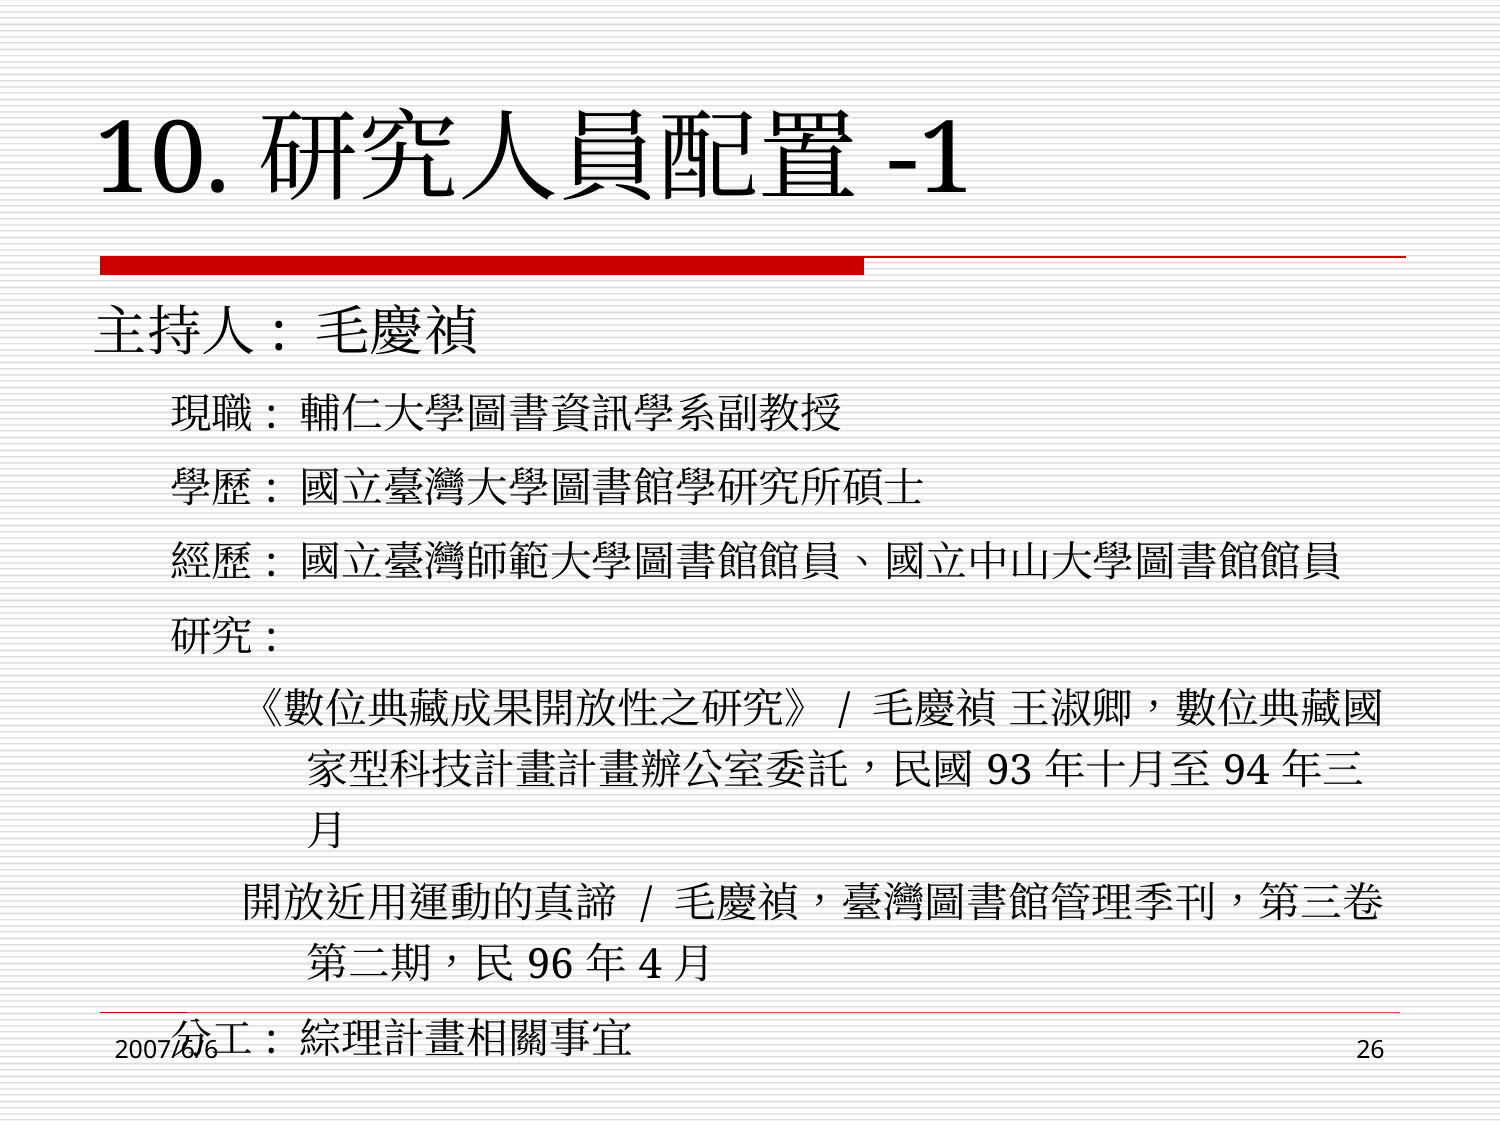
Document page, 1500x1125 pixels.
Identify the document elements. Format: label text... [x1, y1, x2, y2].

list 主持人: 毛慶禎 現職: 輔仁大學圖書資訊學系副教授 學歷: 國立臺灣大學圖書館學研究所碩士 經歷: 國立臺灣師範大學圖書館館員、國立中山大學圖書館館員 研究: 《數位典藏成果開放性之研究》/ 毛慶禎 王淑卿，數位典藏國家型科技計畫計畫辦公室委託，民國93年十月至94年三月 開放近用運動的真諦 / 毛慶禎，臺灣圖書館管理季刊，第三卷第二期，民96年4月 分工: 綜理計畫相關事宜 [92, 287, 1406, 1000]
picture [0, 0, 1500, 1125]
title 10.研究人員配置-1 [94, 57, 1407, 242]
